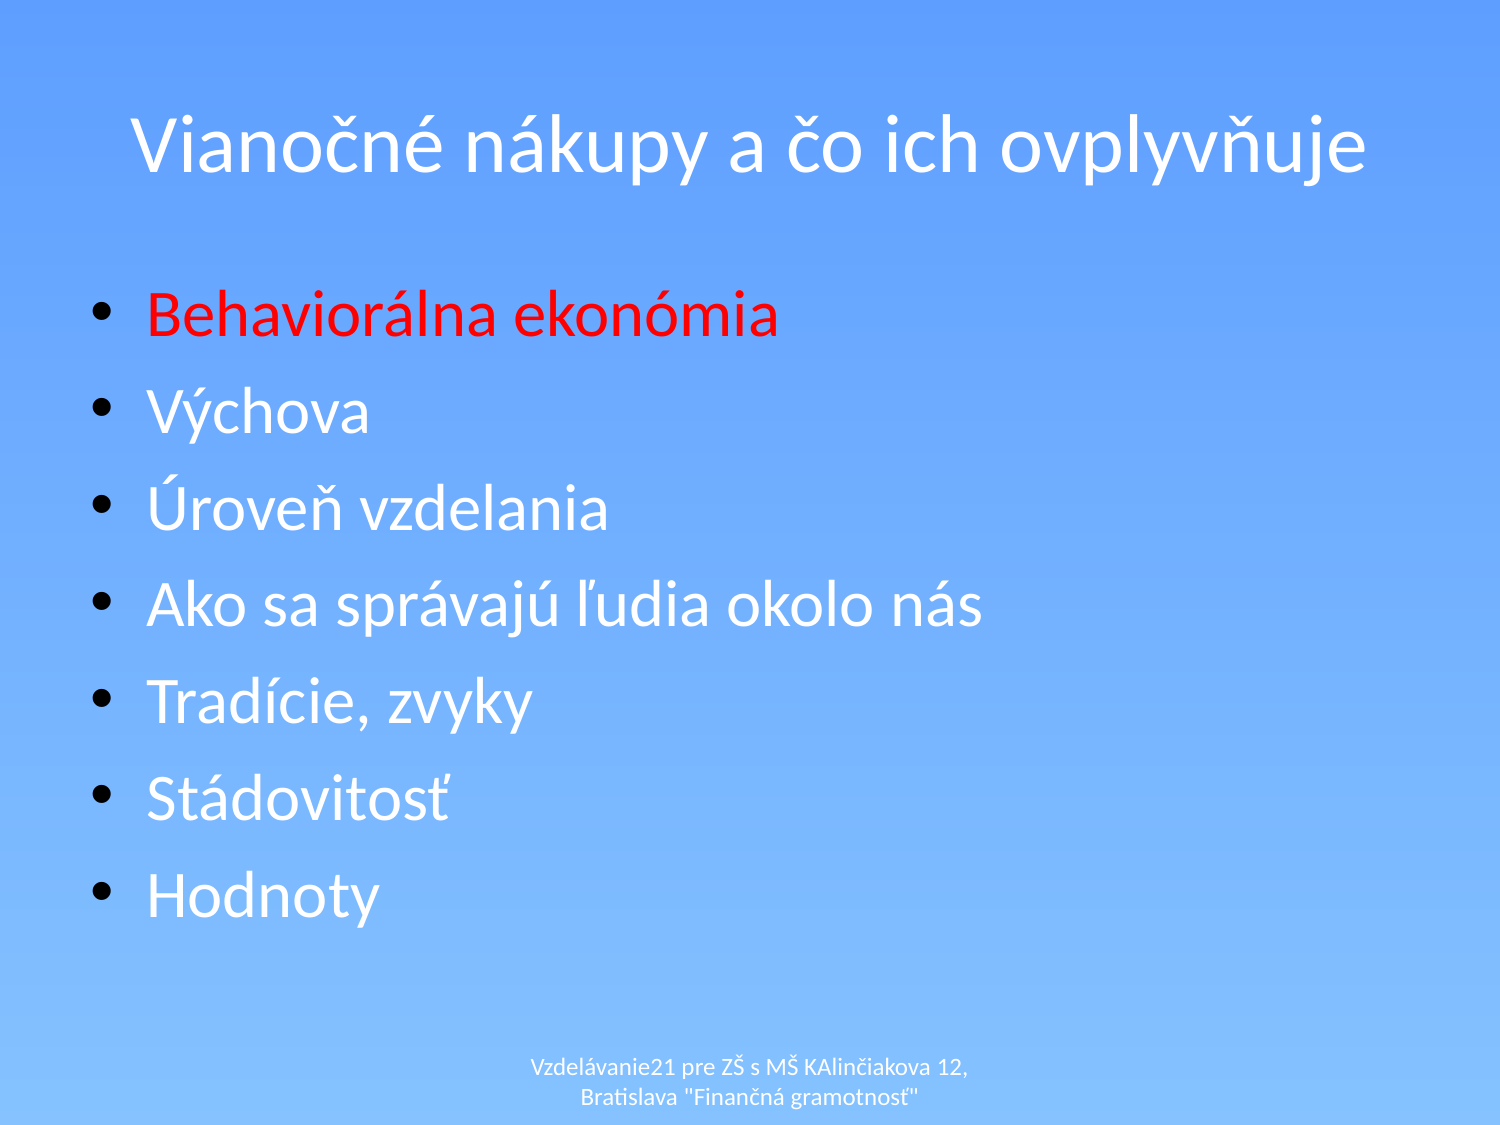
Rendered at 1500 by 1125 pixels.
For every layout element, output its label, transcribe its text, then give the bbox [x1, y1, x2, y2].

list Behaviorálna ekonómia Výchova Úroveň vzdelania Ako sa správajú ľudia okolo nás Tradície, zvyky Stádovitosť Hodnoty [75, 262, 1426, 1005]
text_box Vzdelávanie21 pre ZŠ s MŠ KAlinčiakova 12, Bratislava "Finančná gramotnosť" [512, 1042, 988, 1103]
title Vianočné nákupy a čo ich ovplyvňuje [75, 45, 1426, 233]
